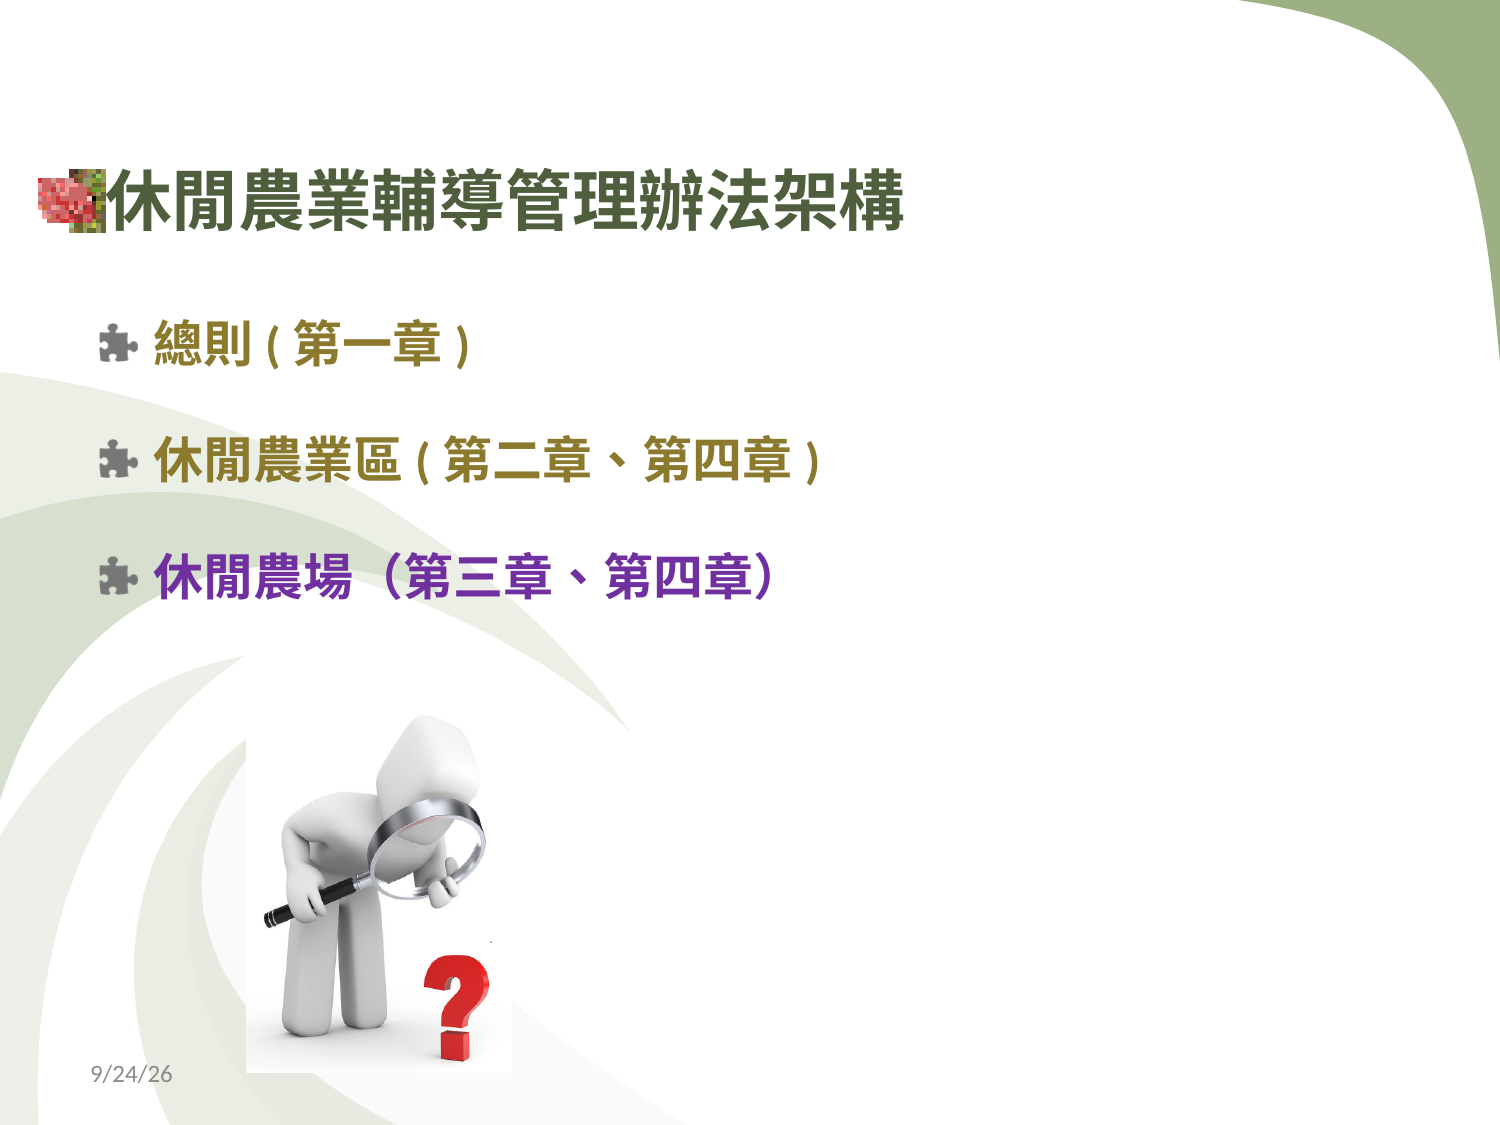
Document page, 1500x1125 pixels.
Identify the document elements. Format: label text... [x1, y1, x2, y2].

slide_number 11/8/18 [75, 1042, 425, 1103]
list 總則(第一章) 休閒農業區(第二章、第四章) 休閒農場（第三章、第四章） [82, 304, 891, 814]
title 休閒農業輔導管理辦法架構 [23, 105, 1010, 293]
chart [246, 814, 512, 1073]
